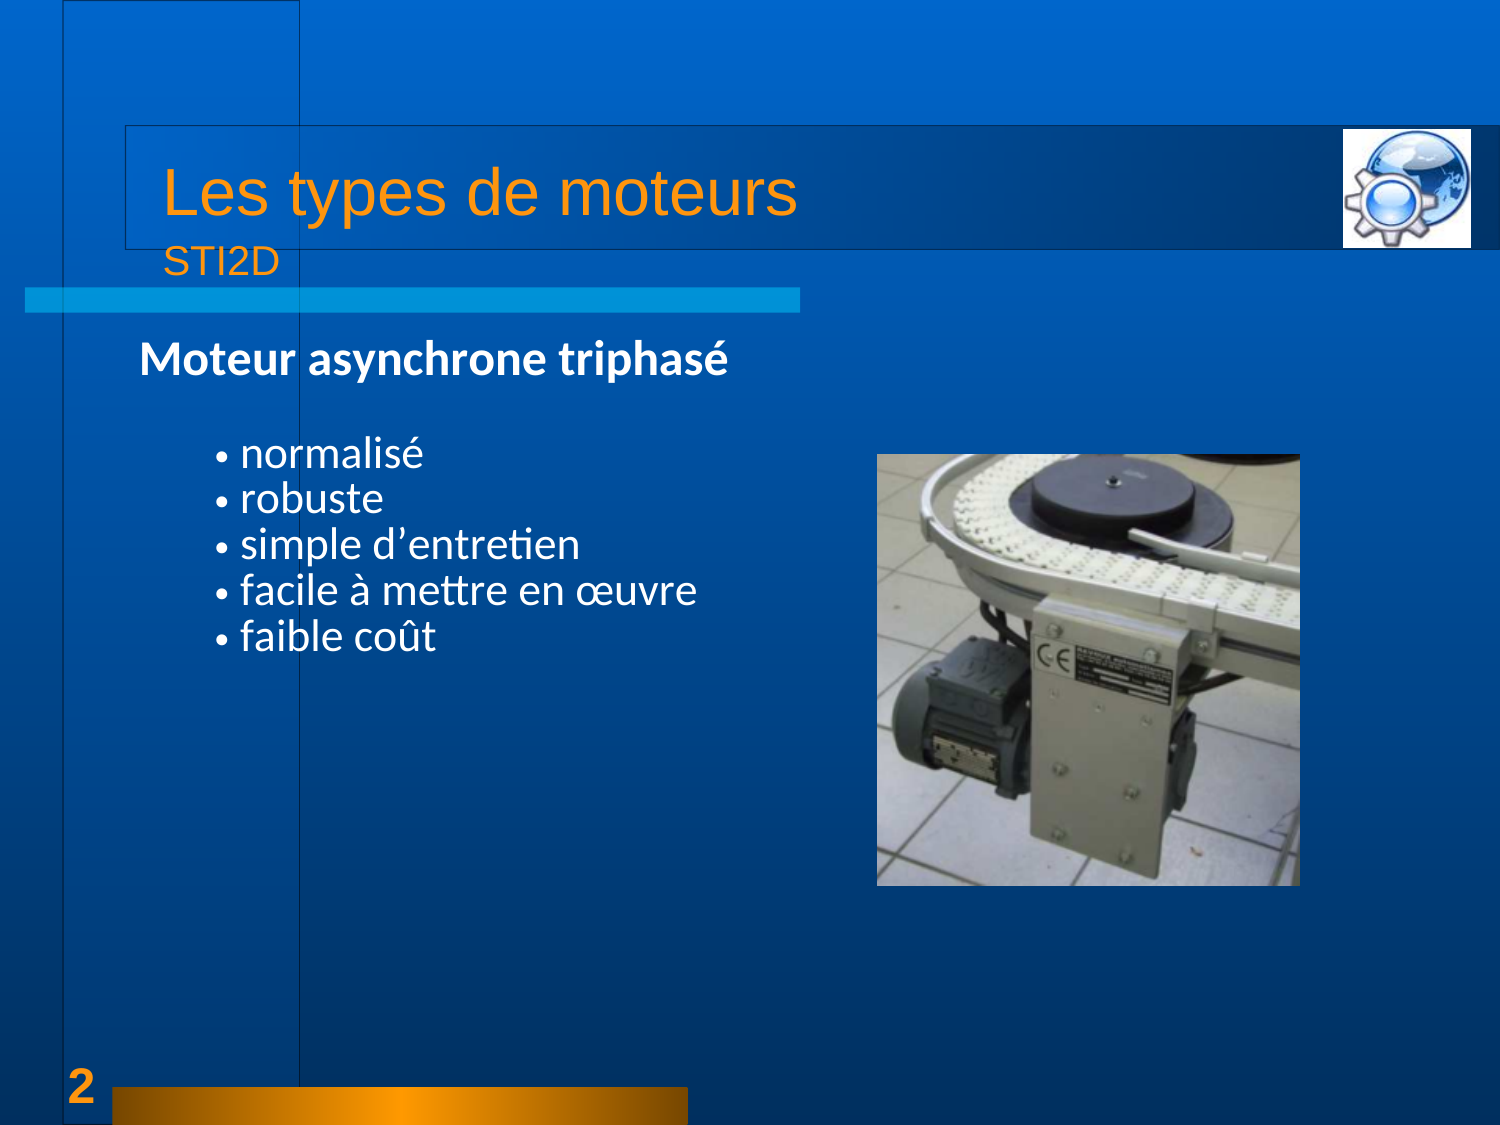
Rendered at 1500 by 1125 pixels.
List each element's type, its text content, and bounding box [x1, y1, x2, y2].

text_box Moteur asynchrone triphasé normalisé robuste simple d’entretien facile à mettre en œuvre faible coût [124, 330, 1394, 965]
picture [877, 454, 1300, 886]
picture [1343, 129, 1471, 248]
